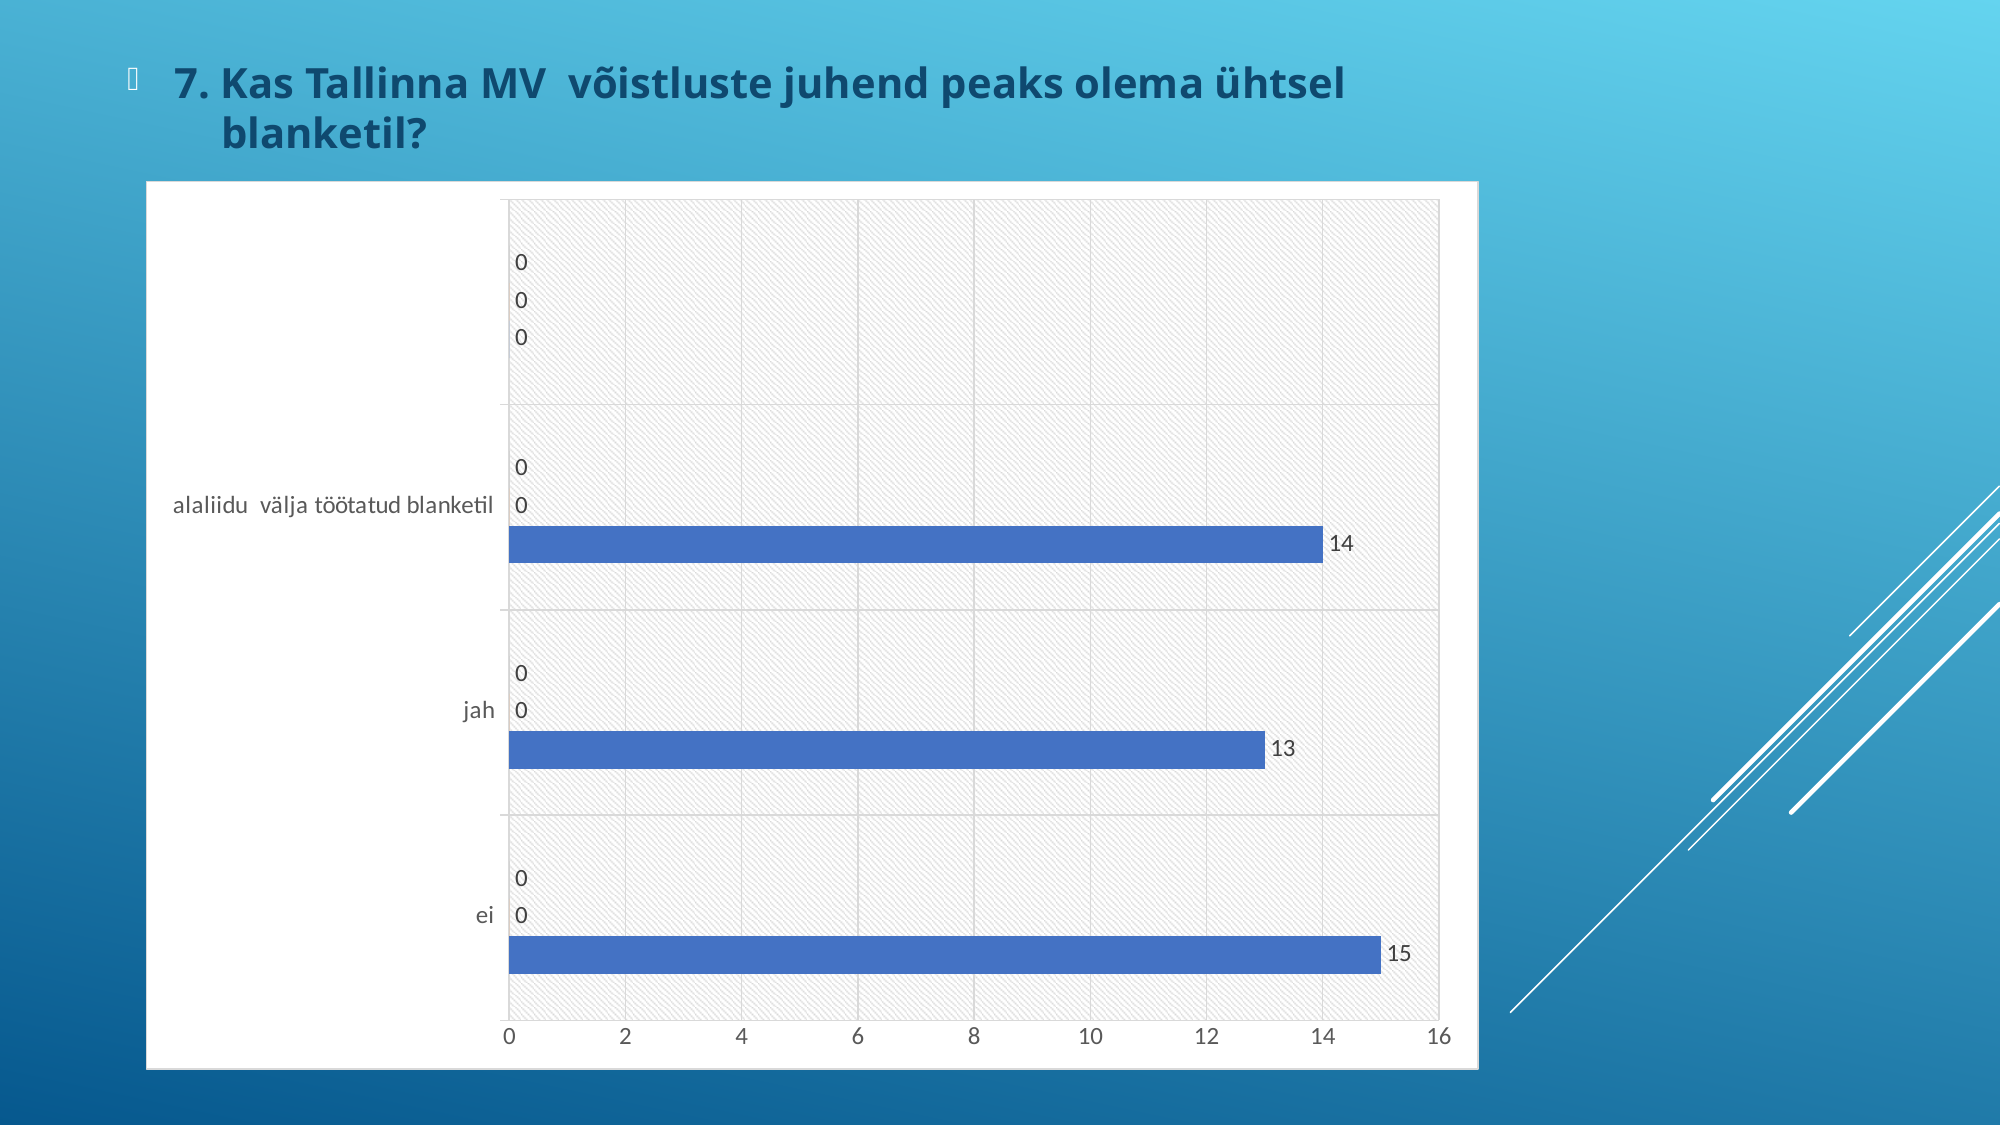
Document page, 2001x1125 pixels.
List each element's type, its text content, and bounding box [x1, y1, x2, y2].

chart [145, 180, 1479, 1070]
list 7. Kas Tallinna MV võistluste juhend peaks olema ühtsel blanketil? [112, 32, 1513, 183]
